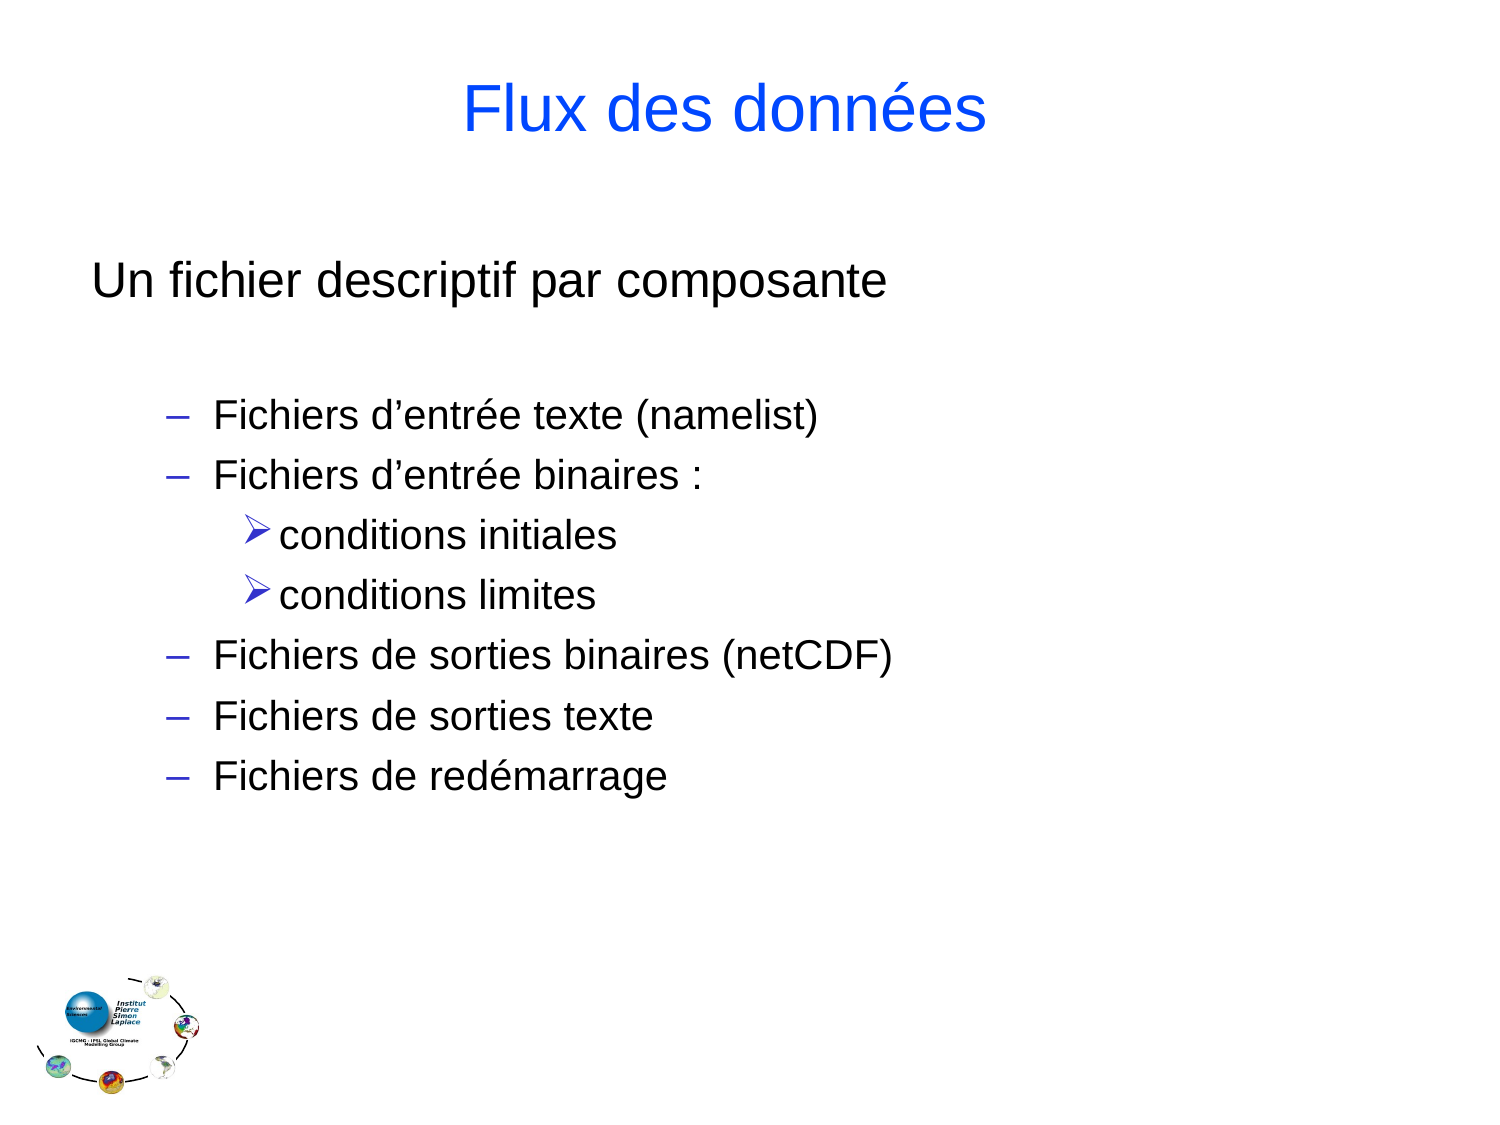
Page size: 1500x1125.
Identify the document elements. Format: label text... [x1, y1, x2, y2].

picture [148, 1054, 176, 1080]
picture [65, 974, 170, 1048]
text_box Un fichier descriptif par composante Fichiers d’entrée texte (namelist) Fichiers d’entrée binaires : conditions initiales conditions limites Fichiers de sorties binaires (netCDF) Fichiers de sorties texte Fichiers de redémarrage [76, 243, 1402, 846]
picture [97, 1069, 125, 1095]
picture [172, 1013, 200, 1040]
picture [44, 1054, 72, 1079]
text_box Flux des données [162, 62, 1288, 173]
